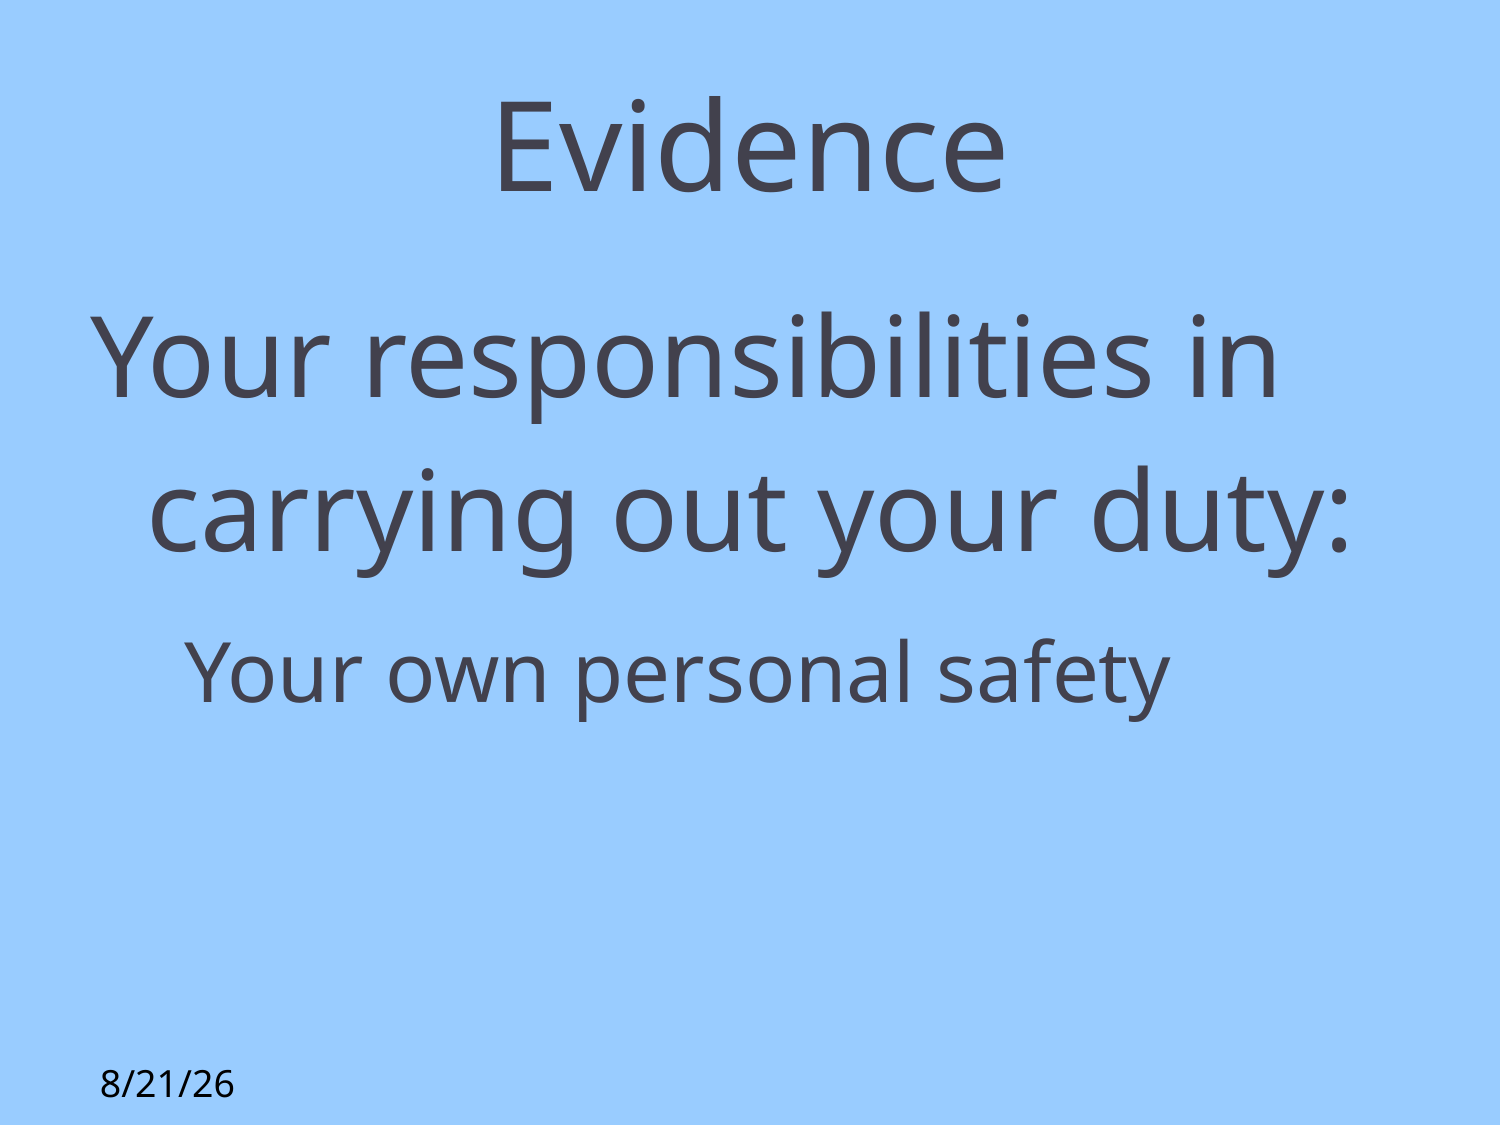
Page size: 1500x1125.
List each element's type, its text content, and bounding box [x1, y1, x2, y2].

title Evidence [75, 33, 1425, 244]
list Your responsibilities in carrying out your duty: Your own personal safety [75, 262, 1425, 1028]
